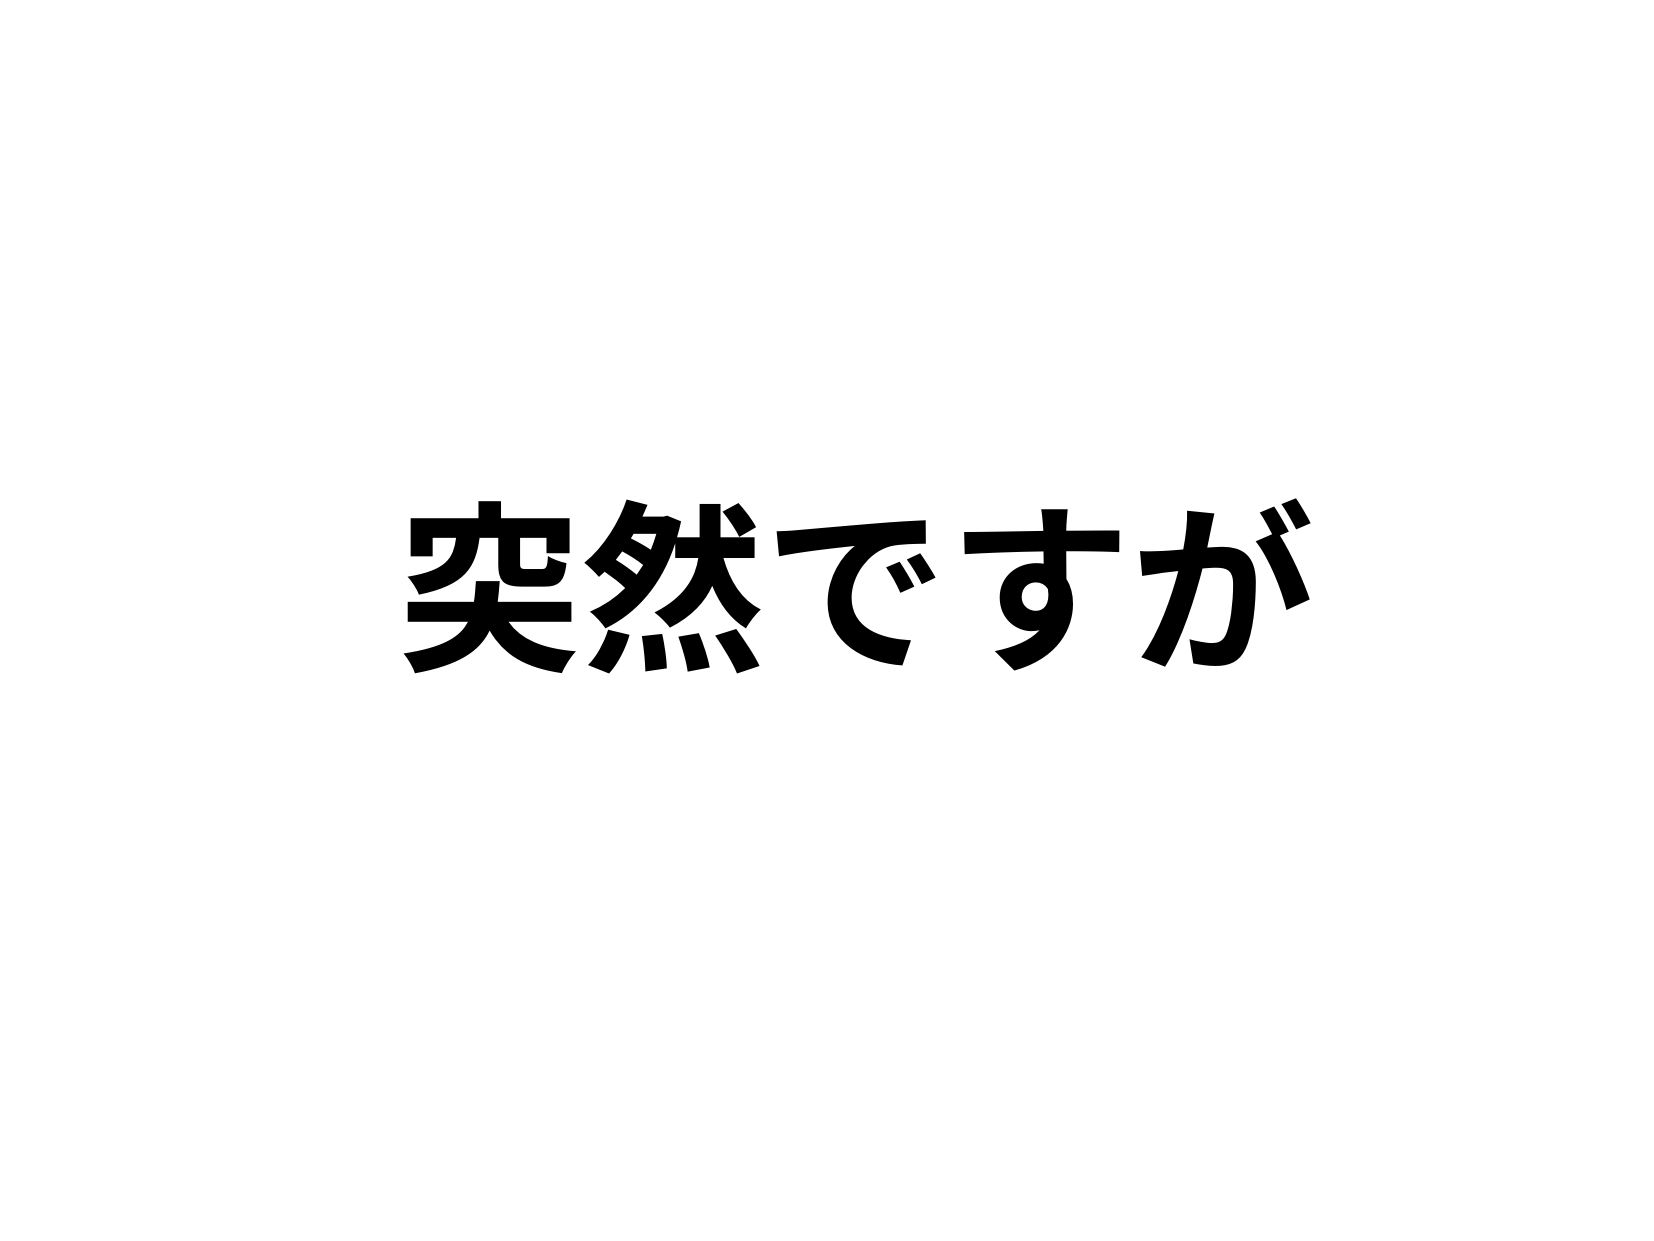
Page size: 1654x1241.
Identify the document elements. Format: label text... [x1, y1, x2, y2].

text_box 突然ですが [383, 437, 1311, 650]
